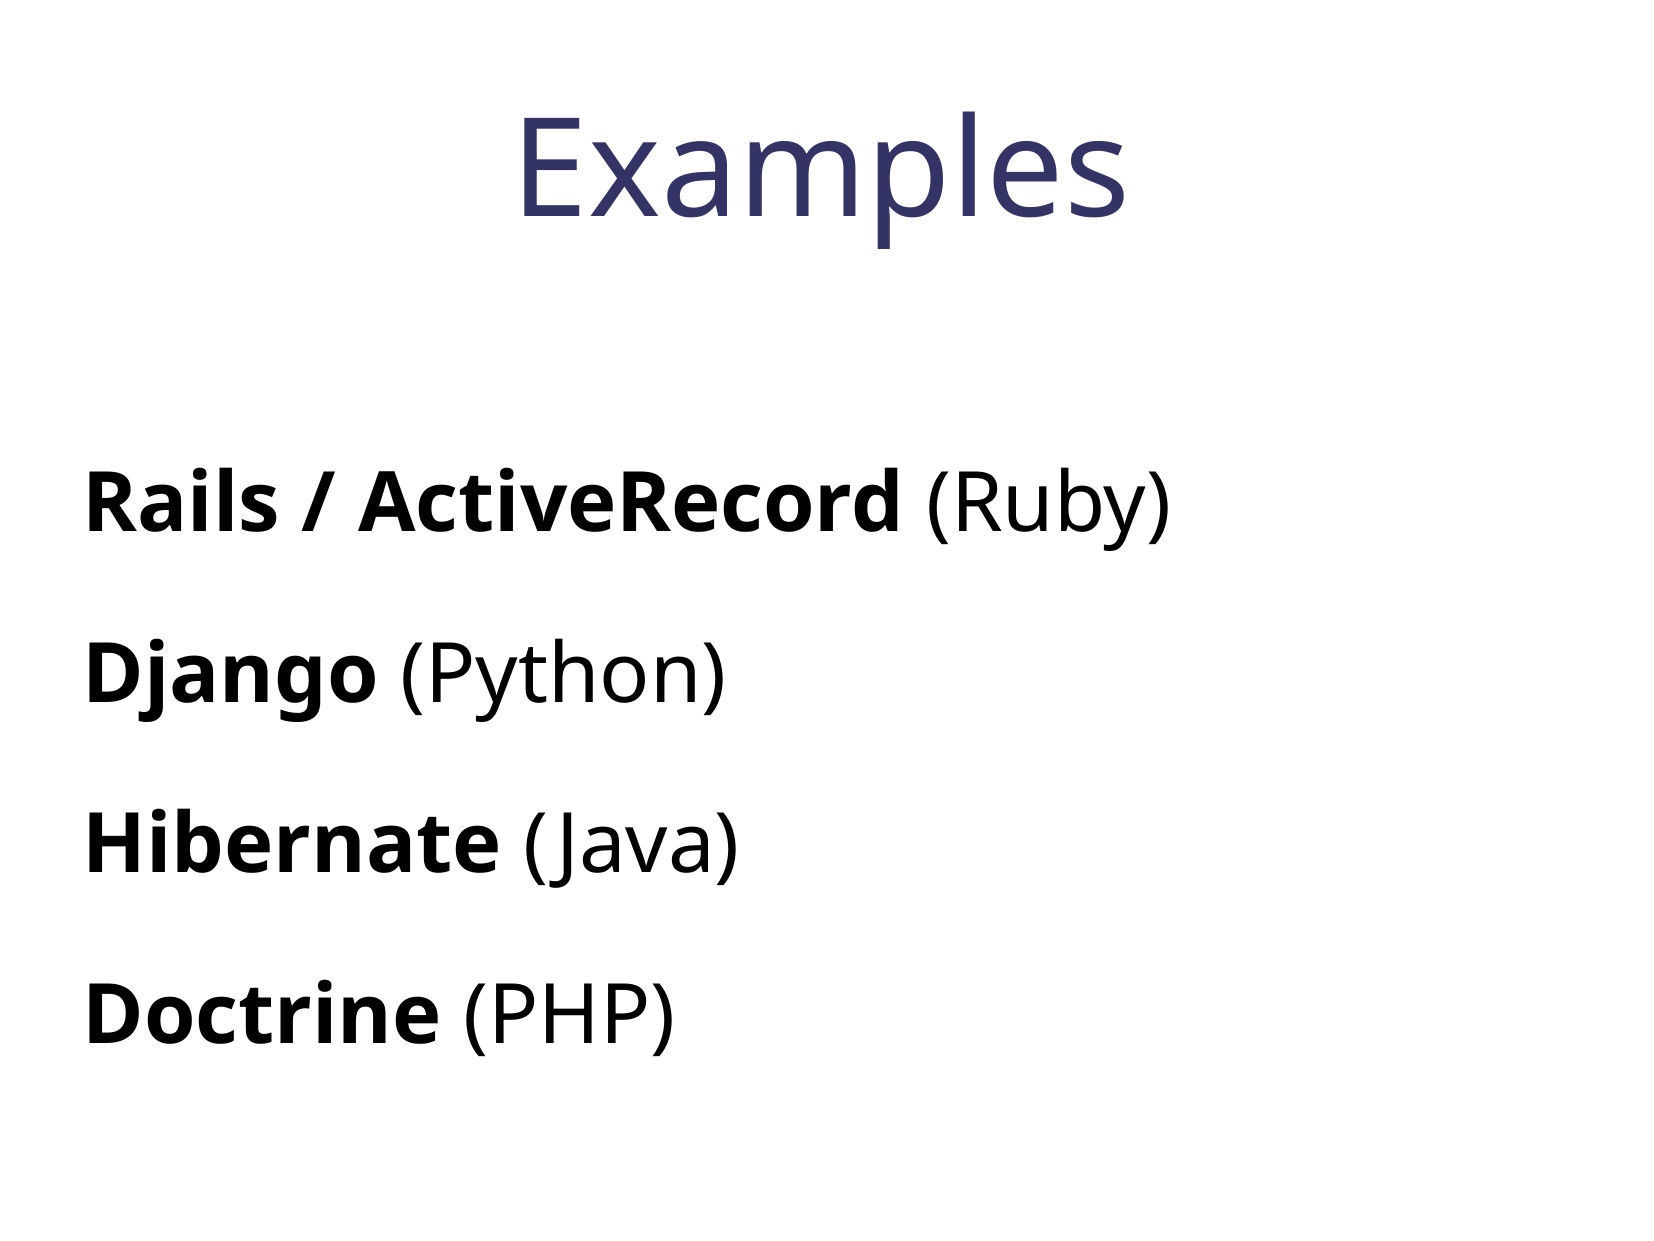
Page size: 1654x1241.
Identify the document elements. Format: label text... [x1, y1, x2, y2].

title Examples [76, 59, 1565, 267]
subtitle Rails / ActiveRecord (Ruby) Django (Python) Hibernate (Java) Doctrine (PHP) [82, 442, 1654, 1102]
